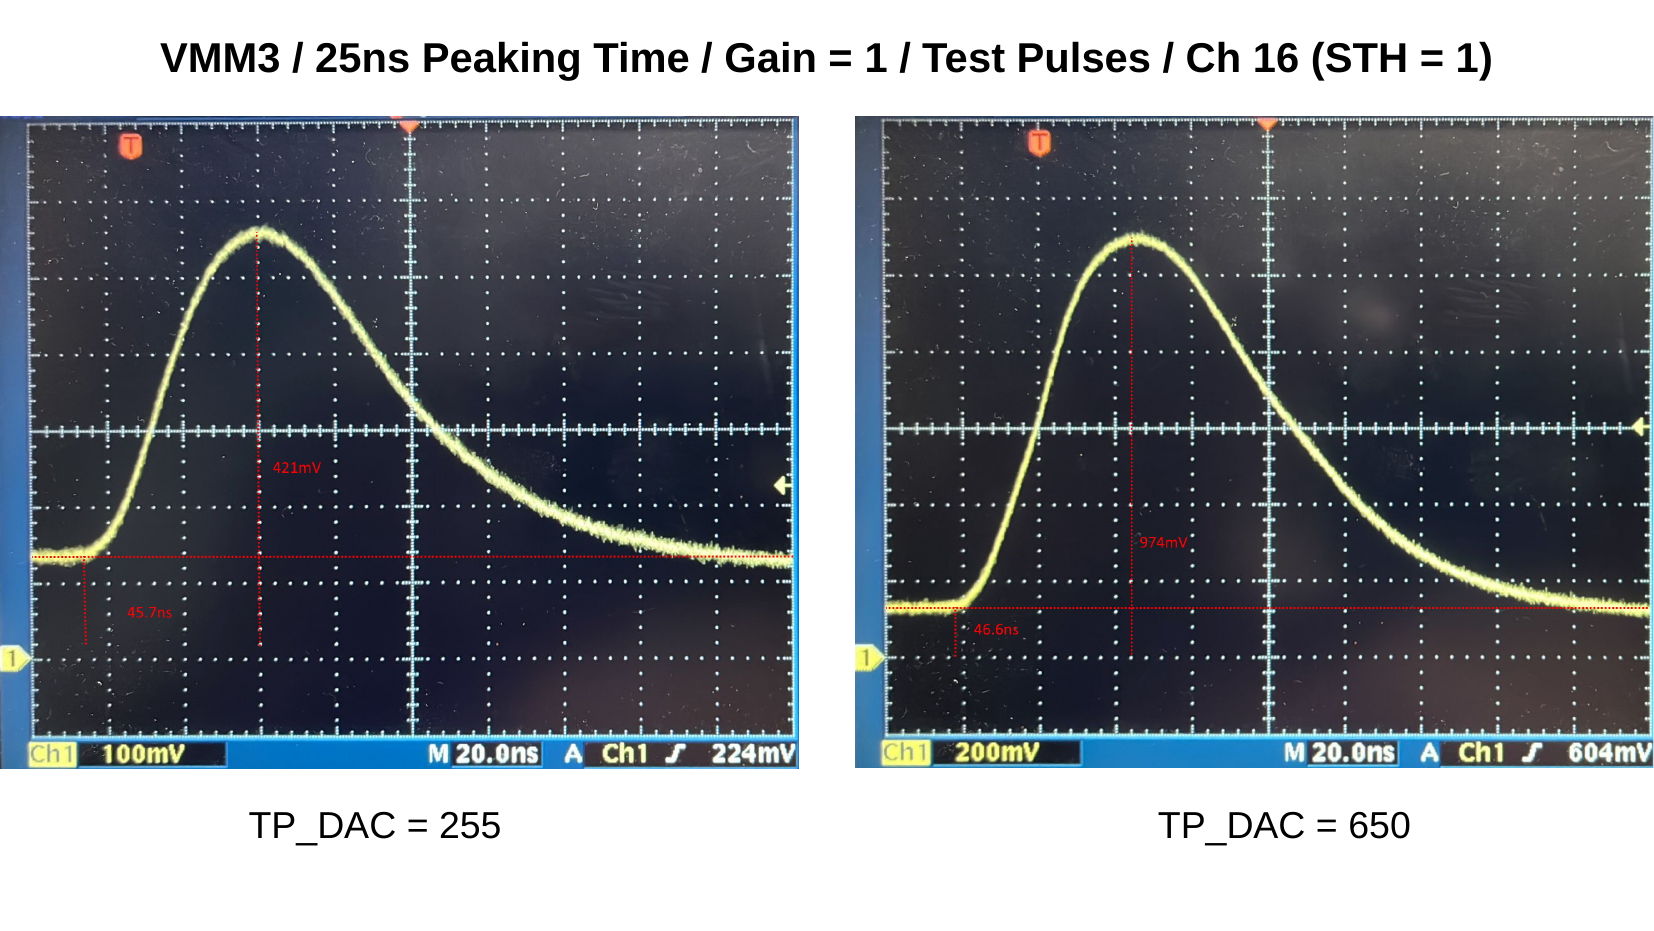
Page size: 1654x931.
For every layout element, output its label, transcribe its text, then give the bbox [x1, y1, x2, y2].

text_box TP_DAC = 650 [1143, 797, 1426, 855]
text_box TP_DAC = 255 [233, 797, 517, 855]
picture [855, 116, 1654, 768]
text_box VMM3 / 25ns Peaking Time / Gain = 1 / Test Pulses / Ch 16 (STH = 1) [145, 27, 1509, 90]
picture [0, 116, 799, 769]
